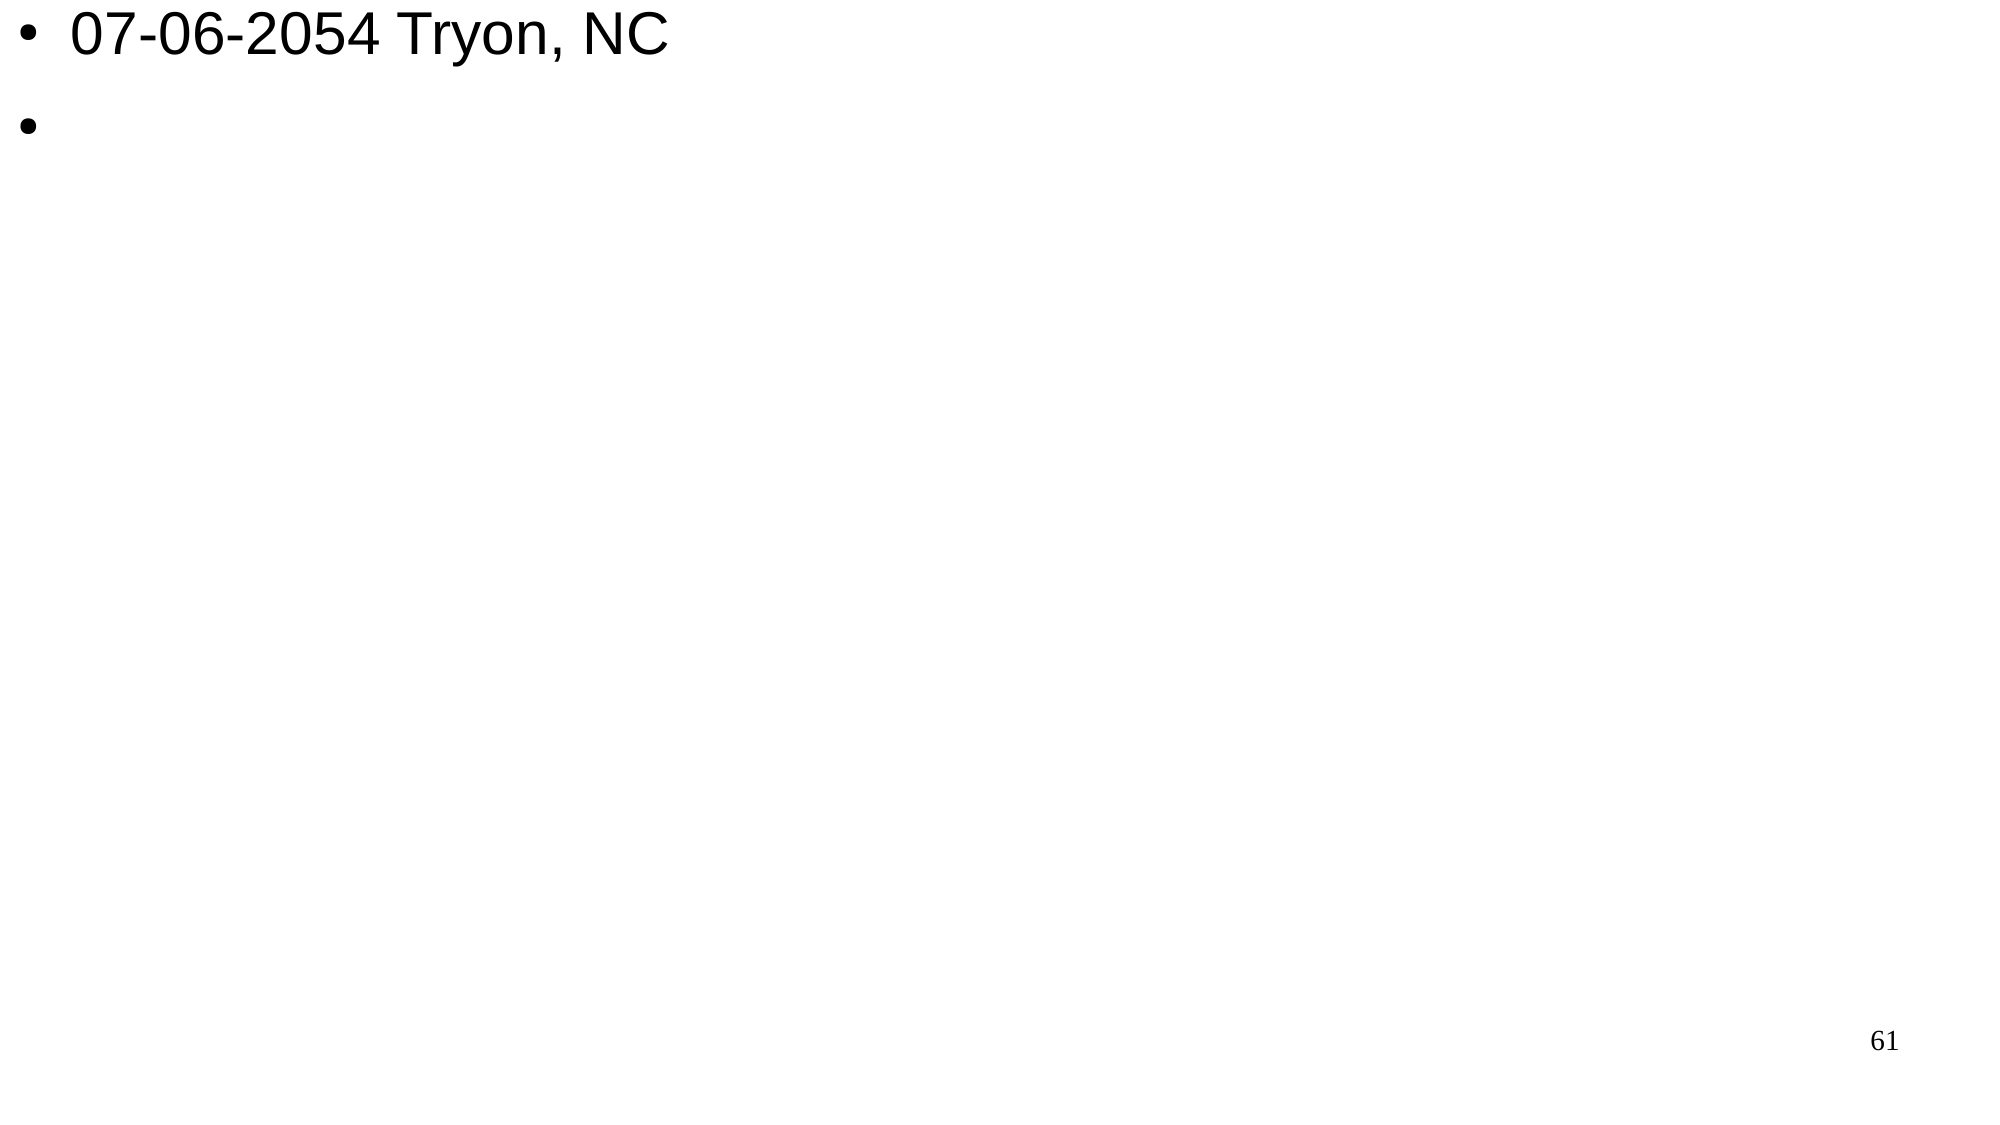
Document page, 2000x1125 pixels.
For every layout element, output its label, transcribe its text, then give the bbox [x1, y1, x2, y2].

list 07-06-2054 Tryon, NC [0, 0, 1996, 1123]
